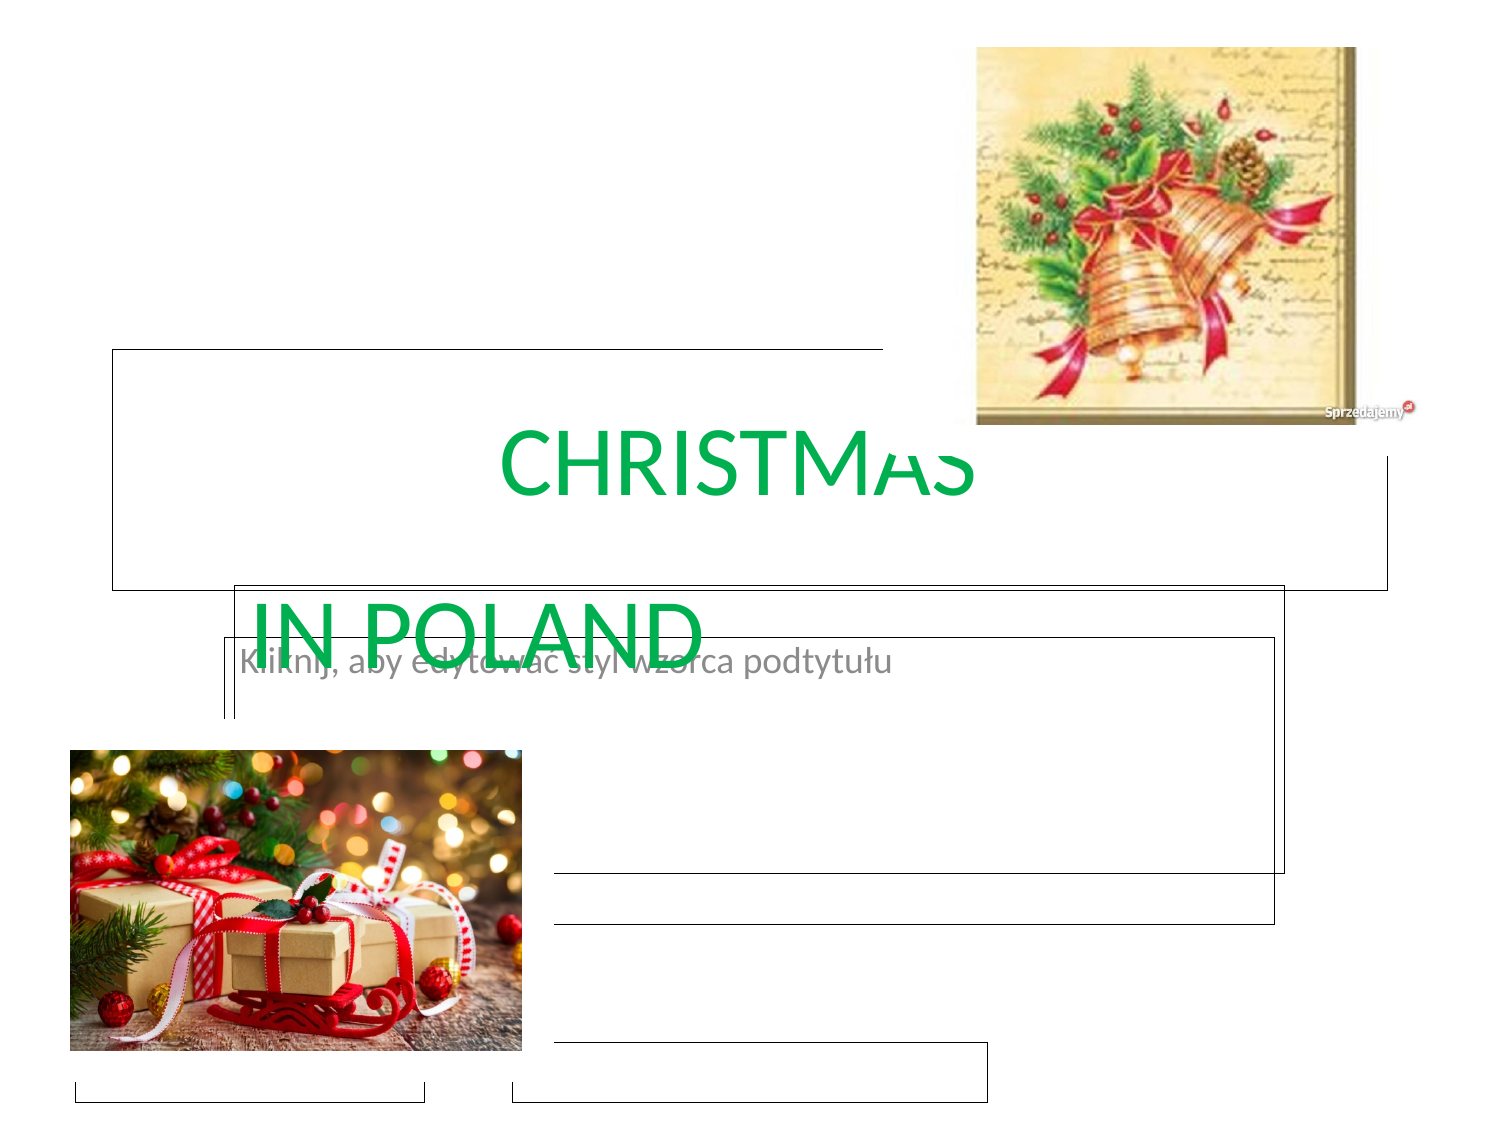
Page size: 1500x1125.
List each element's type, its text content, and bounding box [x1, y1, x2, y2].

text_box IN POLAND [234, 585, 1285, 874]
title CHRISTMAS [112, 349, 1388, 591]
picture [914, 46, 1418, 425]
picture [70, 750, 523, 1052]
